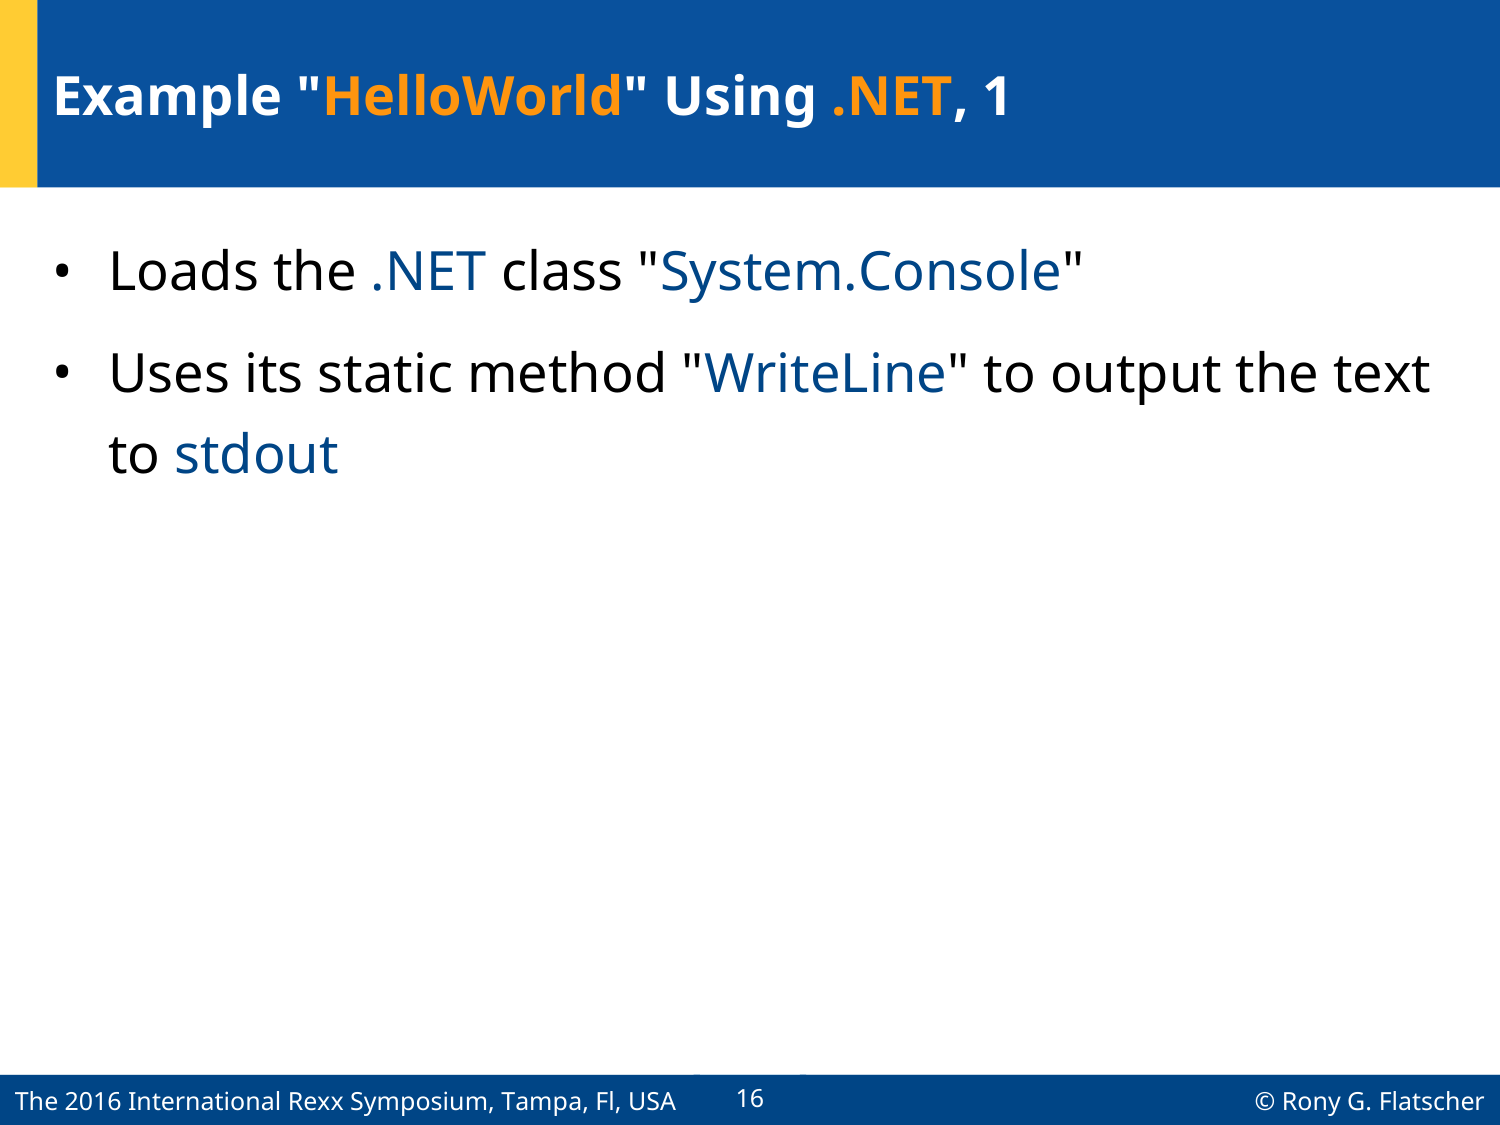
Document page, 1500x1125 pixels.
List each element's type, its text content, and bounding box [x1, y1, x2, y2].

title Example "HelloWorld" Using .NET, 1 [37, 0, 1500, 188]
list Loads the .NET class "System.Console" Uses its static method "WriteLine" to output the text to stdout [37, 212, 1500, 1051]
